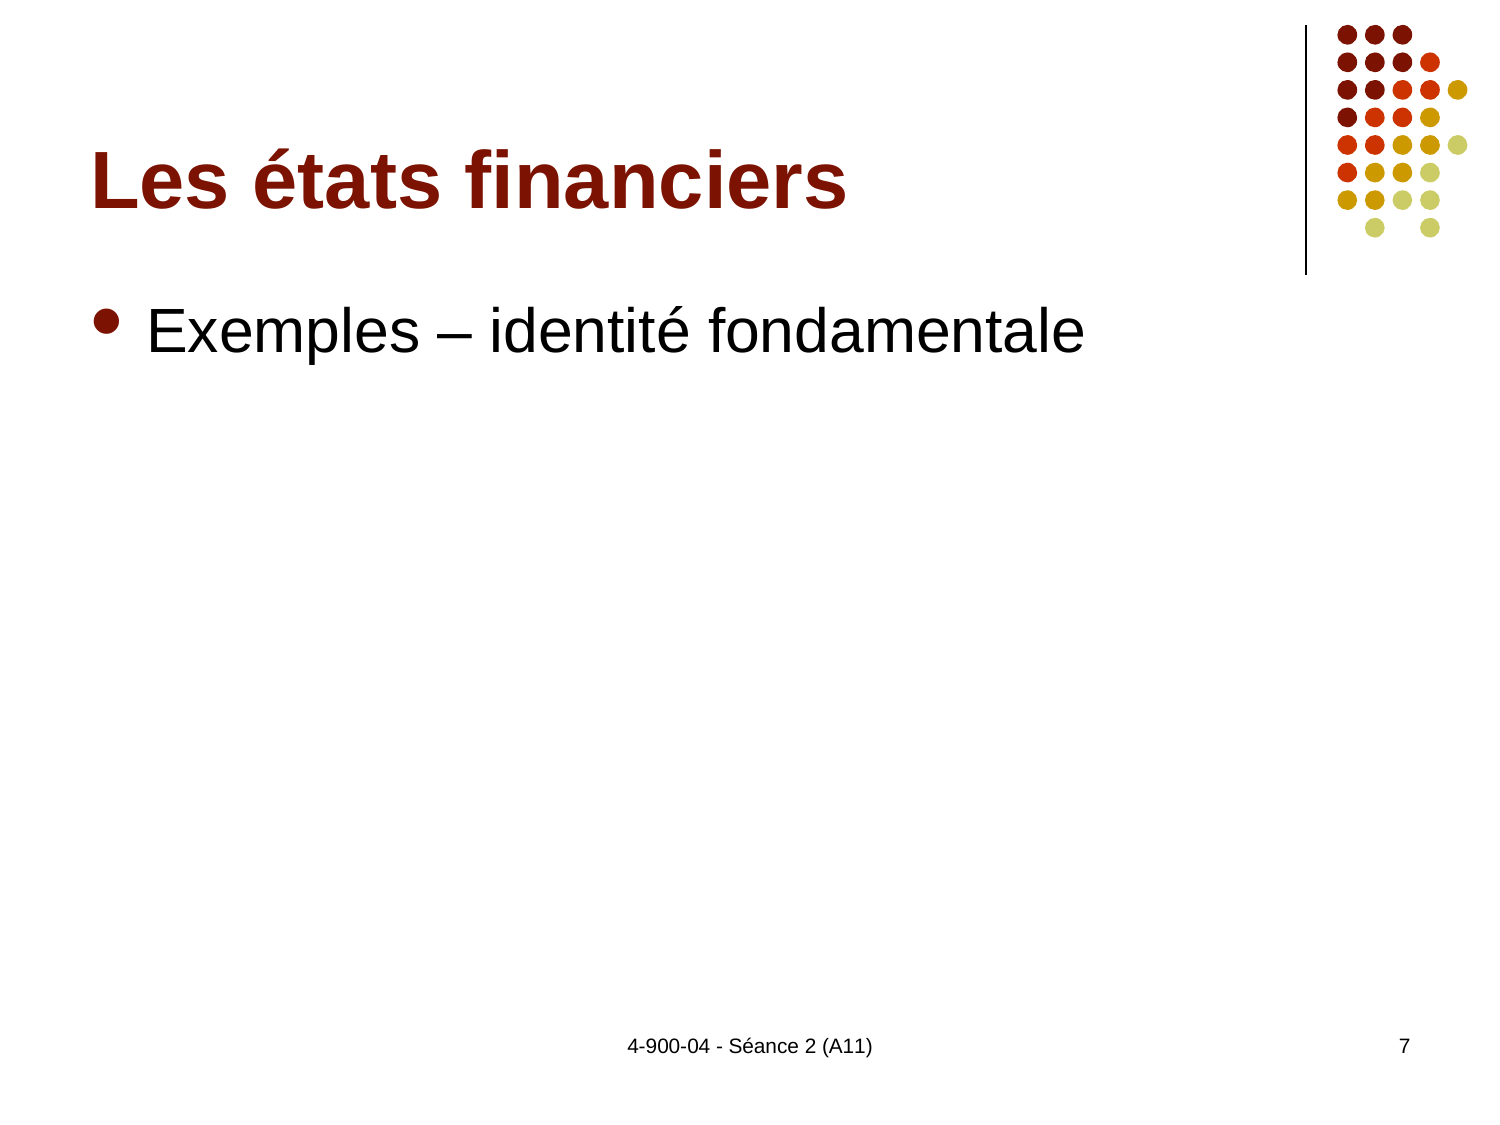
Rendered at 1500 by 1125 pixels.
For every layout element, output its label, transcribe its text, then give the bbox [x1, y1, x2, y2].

title Les états financiers [74, 20, 1313, 233]
text_box <numéro> [1074, 1025, 1426, 1101]
text_box 4-900-04 - Séance 2 (A11) [512, 1025, 988, 1101]
list Exemples – identité fondamentale [75, 282, 1426, 1006]
